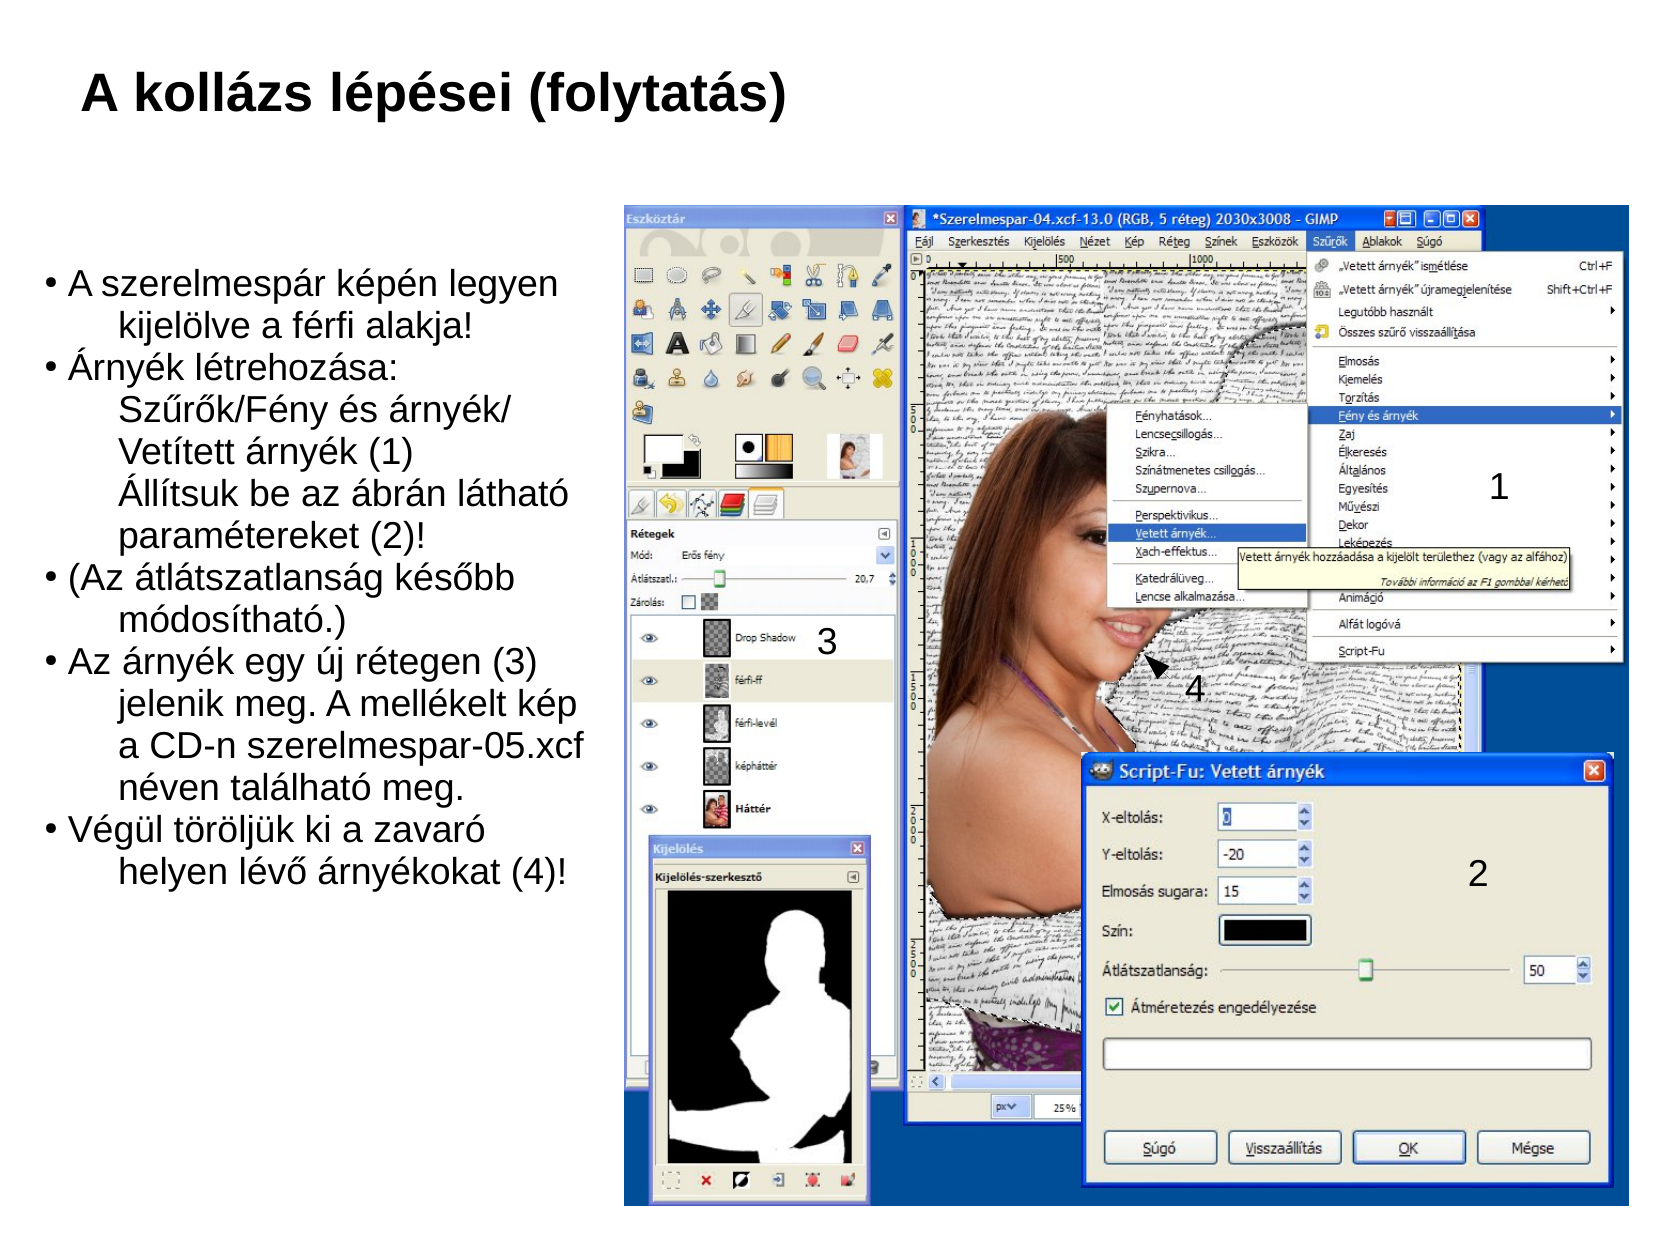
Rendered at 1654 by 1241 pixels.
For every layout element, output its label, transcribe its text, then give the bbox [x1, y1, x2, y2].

text_box A kollázs lépései (folytatás) [66, 55, 803, 133]
text_box 2 [1453, 845, 1504, 903]
picture [624, 205, 1629, 1206]
text_box 3 [802, 612, 853, 670]
text_box 1 [1473, 458, 1525, 516]
text_box 4 [1170, 659, 1221, 717]
text_box A szerelmespár képén legyen kijelölve a férfi alakja! Árnyék létrehozása: Szűrők/Fény és árnyék/ Vetített árnyék (1) Állítsuk be az ábrán látható paramétereket (2)! (Az átlátszatlanság később módosítható.) Az árnyék egy új rétegen (3) jelenik meg. A mellékelt kép a CD-n szerelmespar-05.xcf néven található meg. Végül töröljük ki a zavaró helyen lévő árnyékokat (4)! [29, 255, 599, 943]
